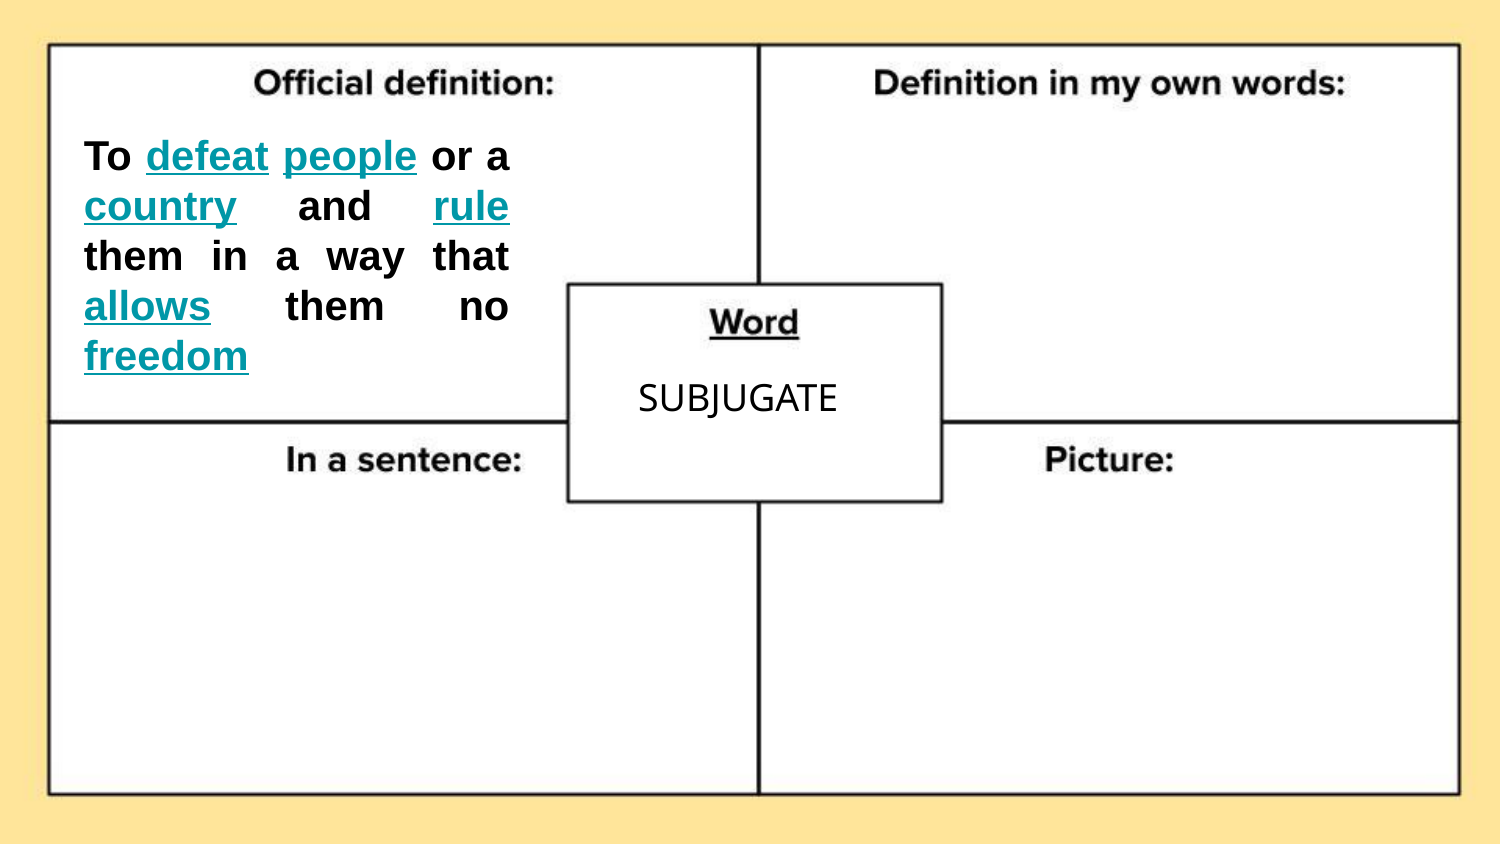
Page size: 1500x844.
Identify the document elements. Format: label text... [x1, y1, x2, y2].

text_box To defeat people or a country and rule them in a way that allows them no freedom [69, 113, 525, 395]
text_box SUBJUGATE [593, 359, 923, 435]
picture [0, 0, 1500, 844]
